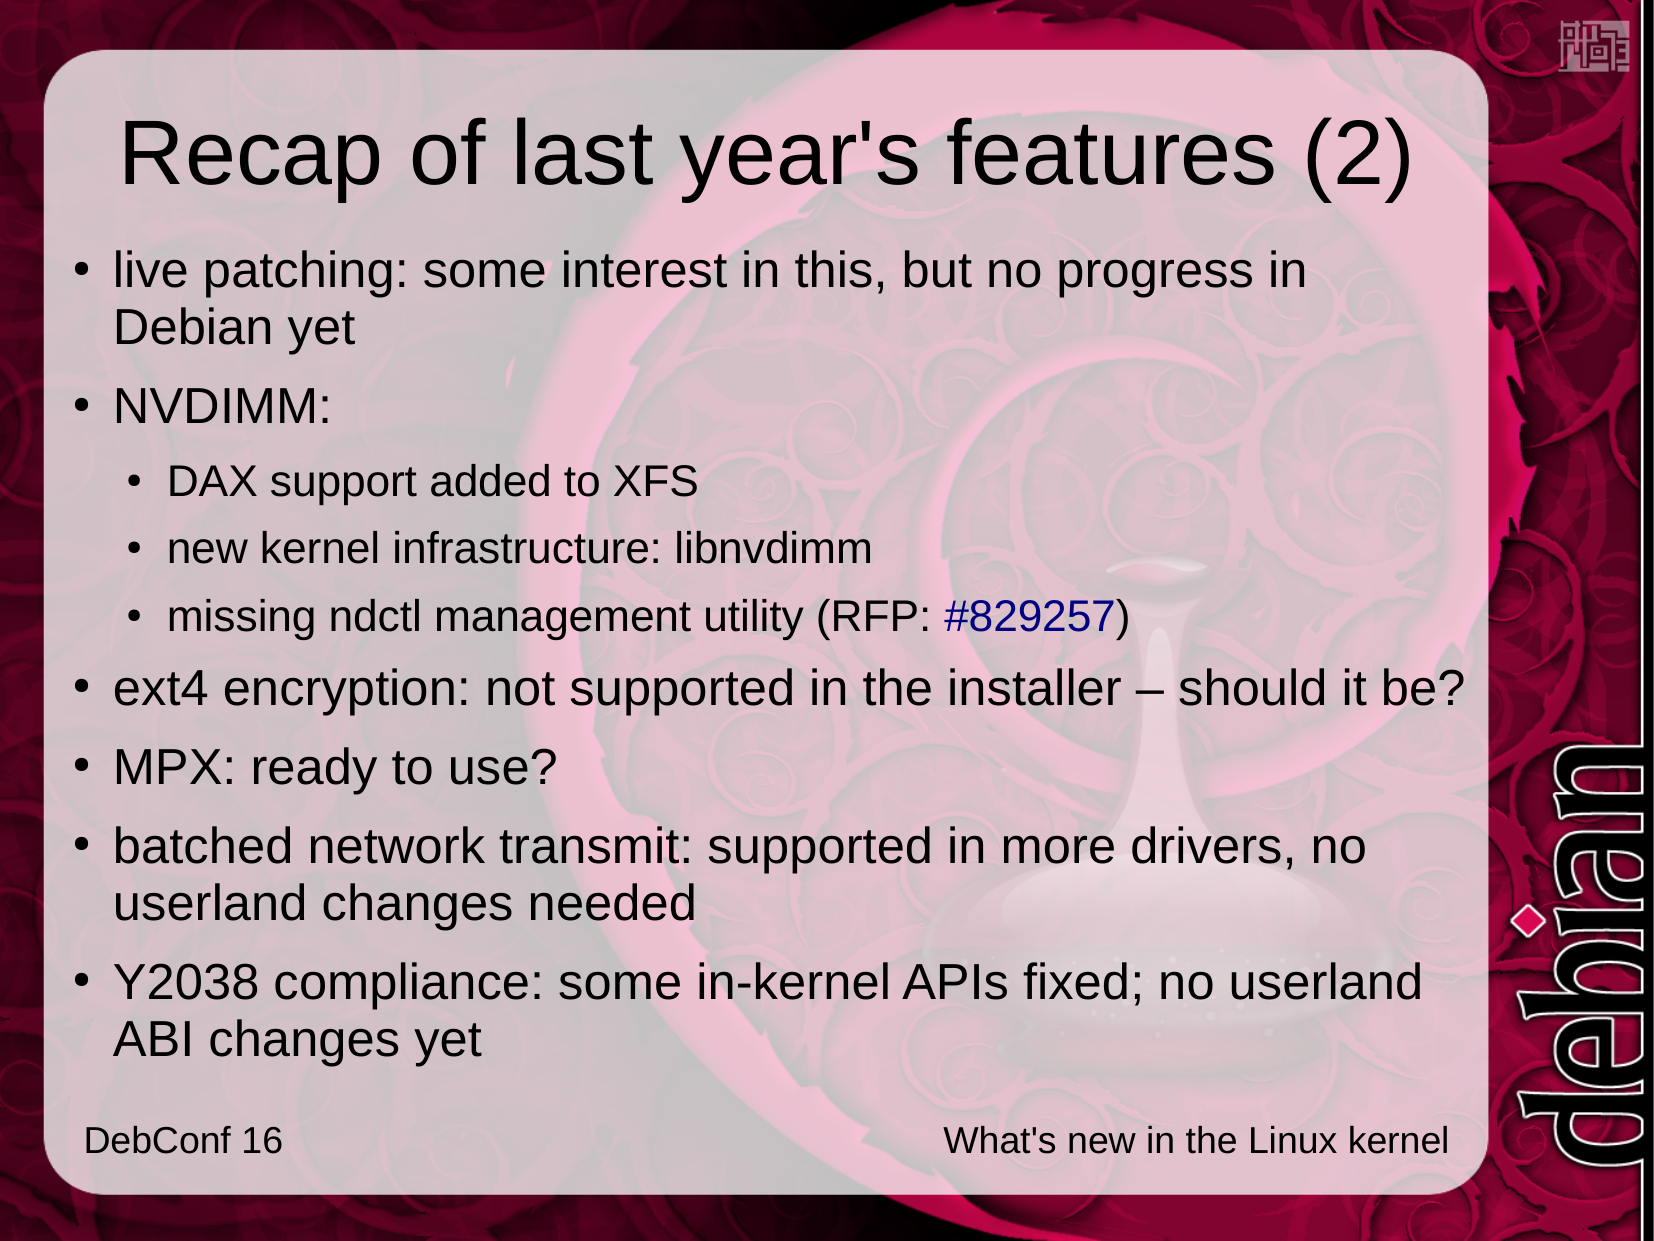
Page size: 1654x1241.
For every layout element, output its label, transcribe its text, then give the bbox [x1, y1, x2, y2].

list live patching: some interest in this, but no progress in Debian yet NVDIMM: DAX support added to XFS new kernel infrastructure: libnvdimm missing ndctl management utility (RFP: #829257) ext4 encryption: not supported in the installer – should it be? MPX: ready to use? batched network transmit: supported in more drivers, no userland changes needed Y2038 compliance: some in-kernel APIs fixed; no userland ABI changes yet [59, 241, 1477, 1109]
title Recap of last year's features (2) [59, 49, 1477, 241]
picture [0, 0, 1654, 1241]
